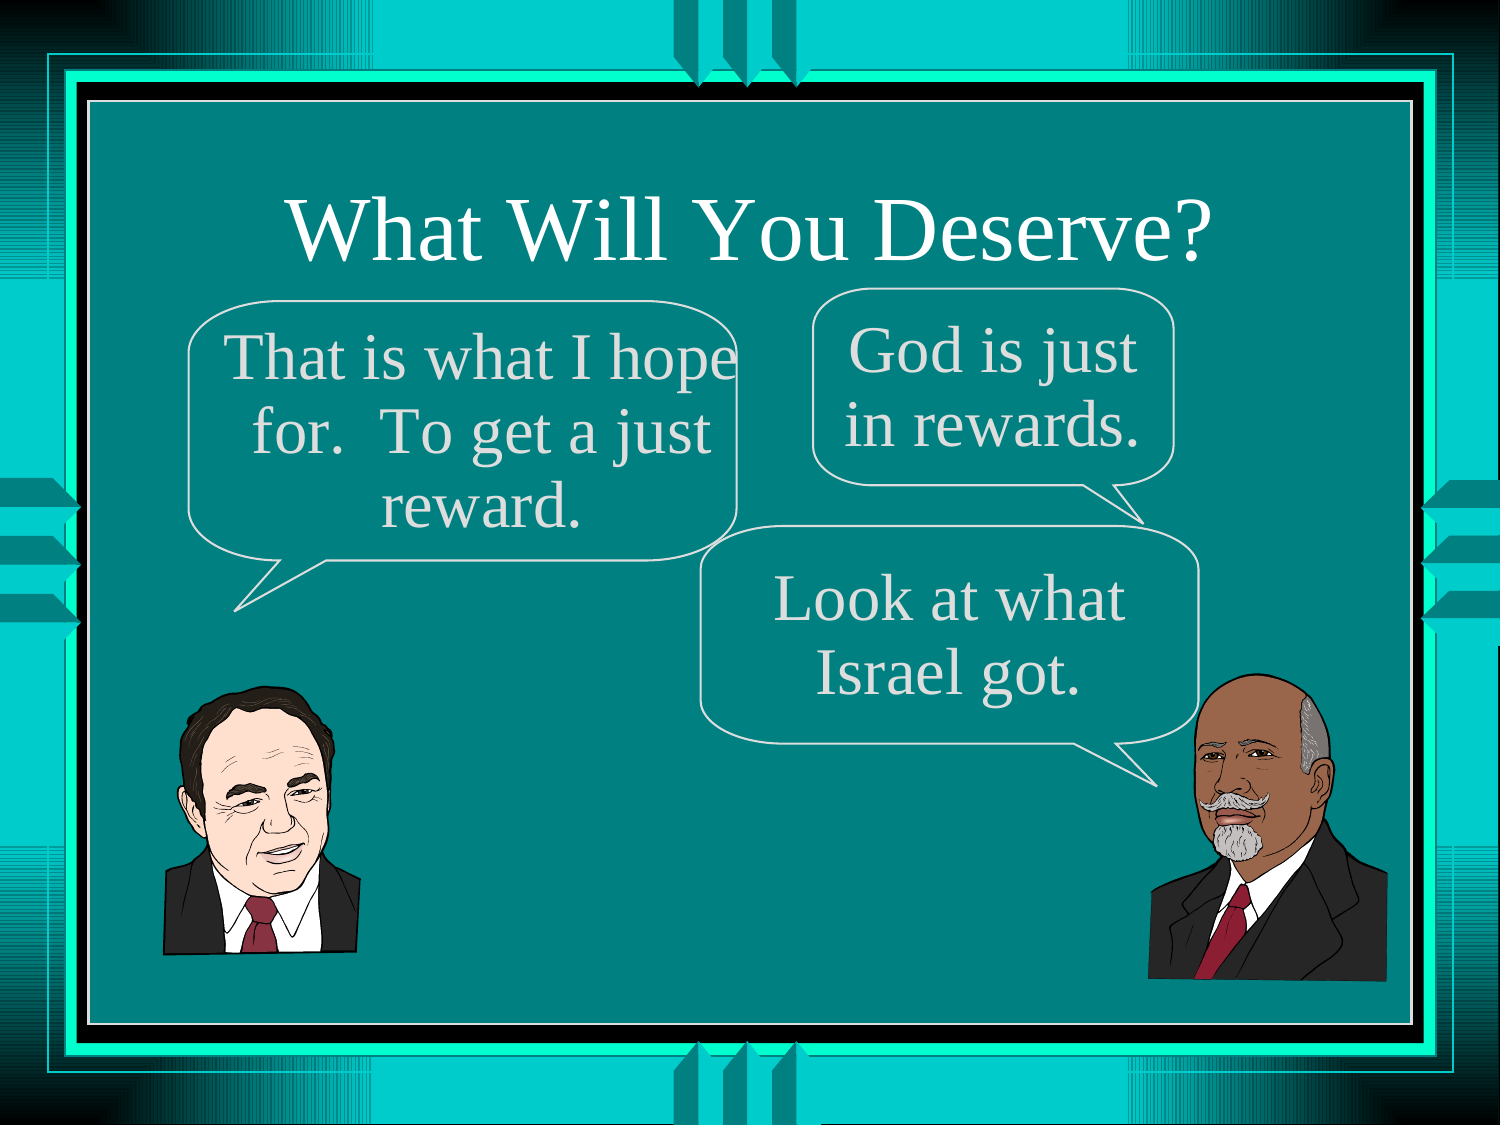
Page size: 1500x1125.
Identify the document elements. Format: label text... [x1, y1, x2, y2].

picture [1148, 672, 1388, 982]
title What Will You Deserve? [112, 99, 1388, 288]
text_box [88, 101, 1412, 1024]
text_box God is just in rewards. [813, 288, 1174, 524]
text_box That is what I hope for. To get a just reward. [188, 301, 737, 612]
text_box Look at what Israel got. [700, 526, 1199, 787]
picture [162, 685, 363, 956]
